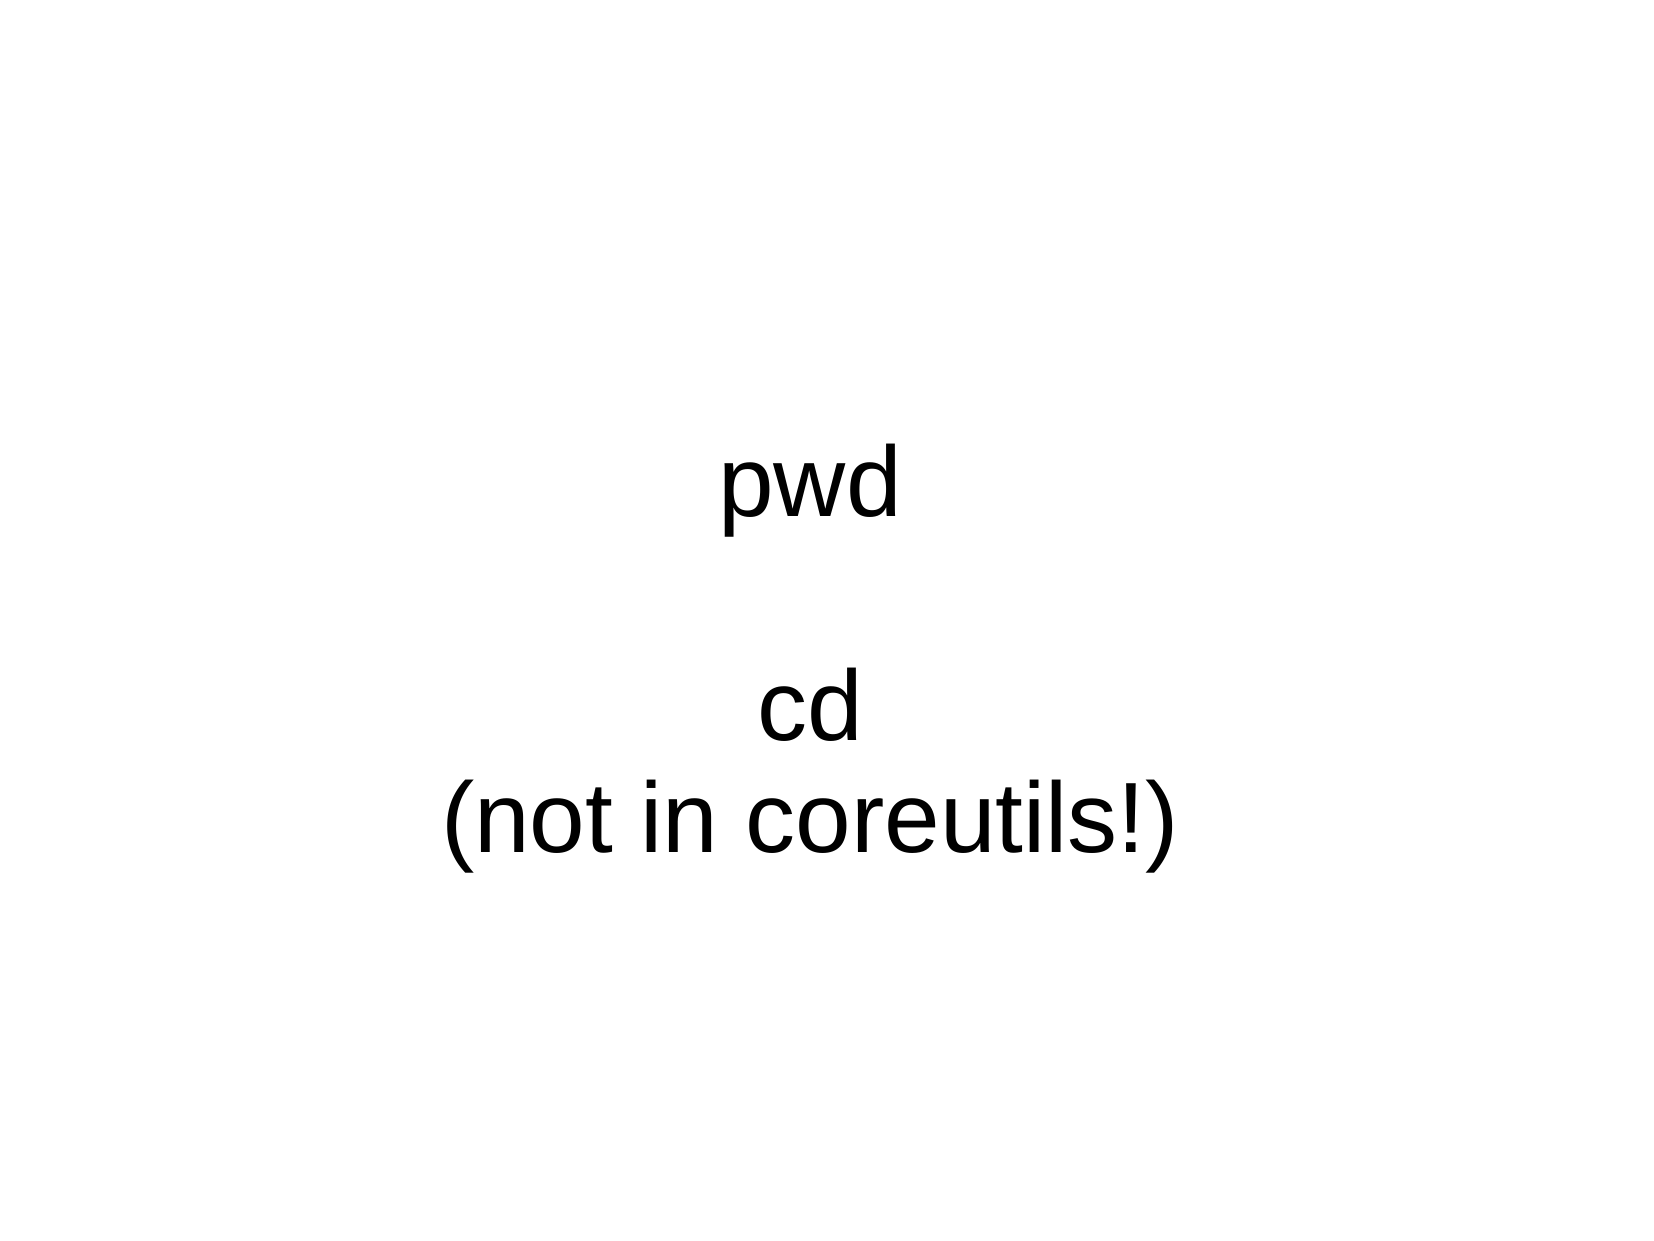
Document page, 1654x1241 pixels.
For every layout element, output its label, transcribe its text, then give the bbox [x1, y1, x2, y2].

text_box pwd cd (not in coreutils!) [82, 290, 1538, 1010]
